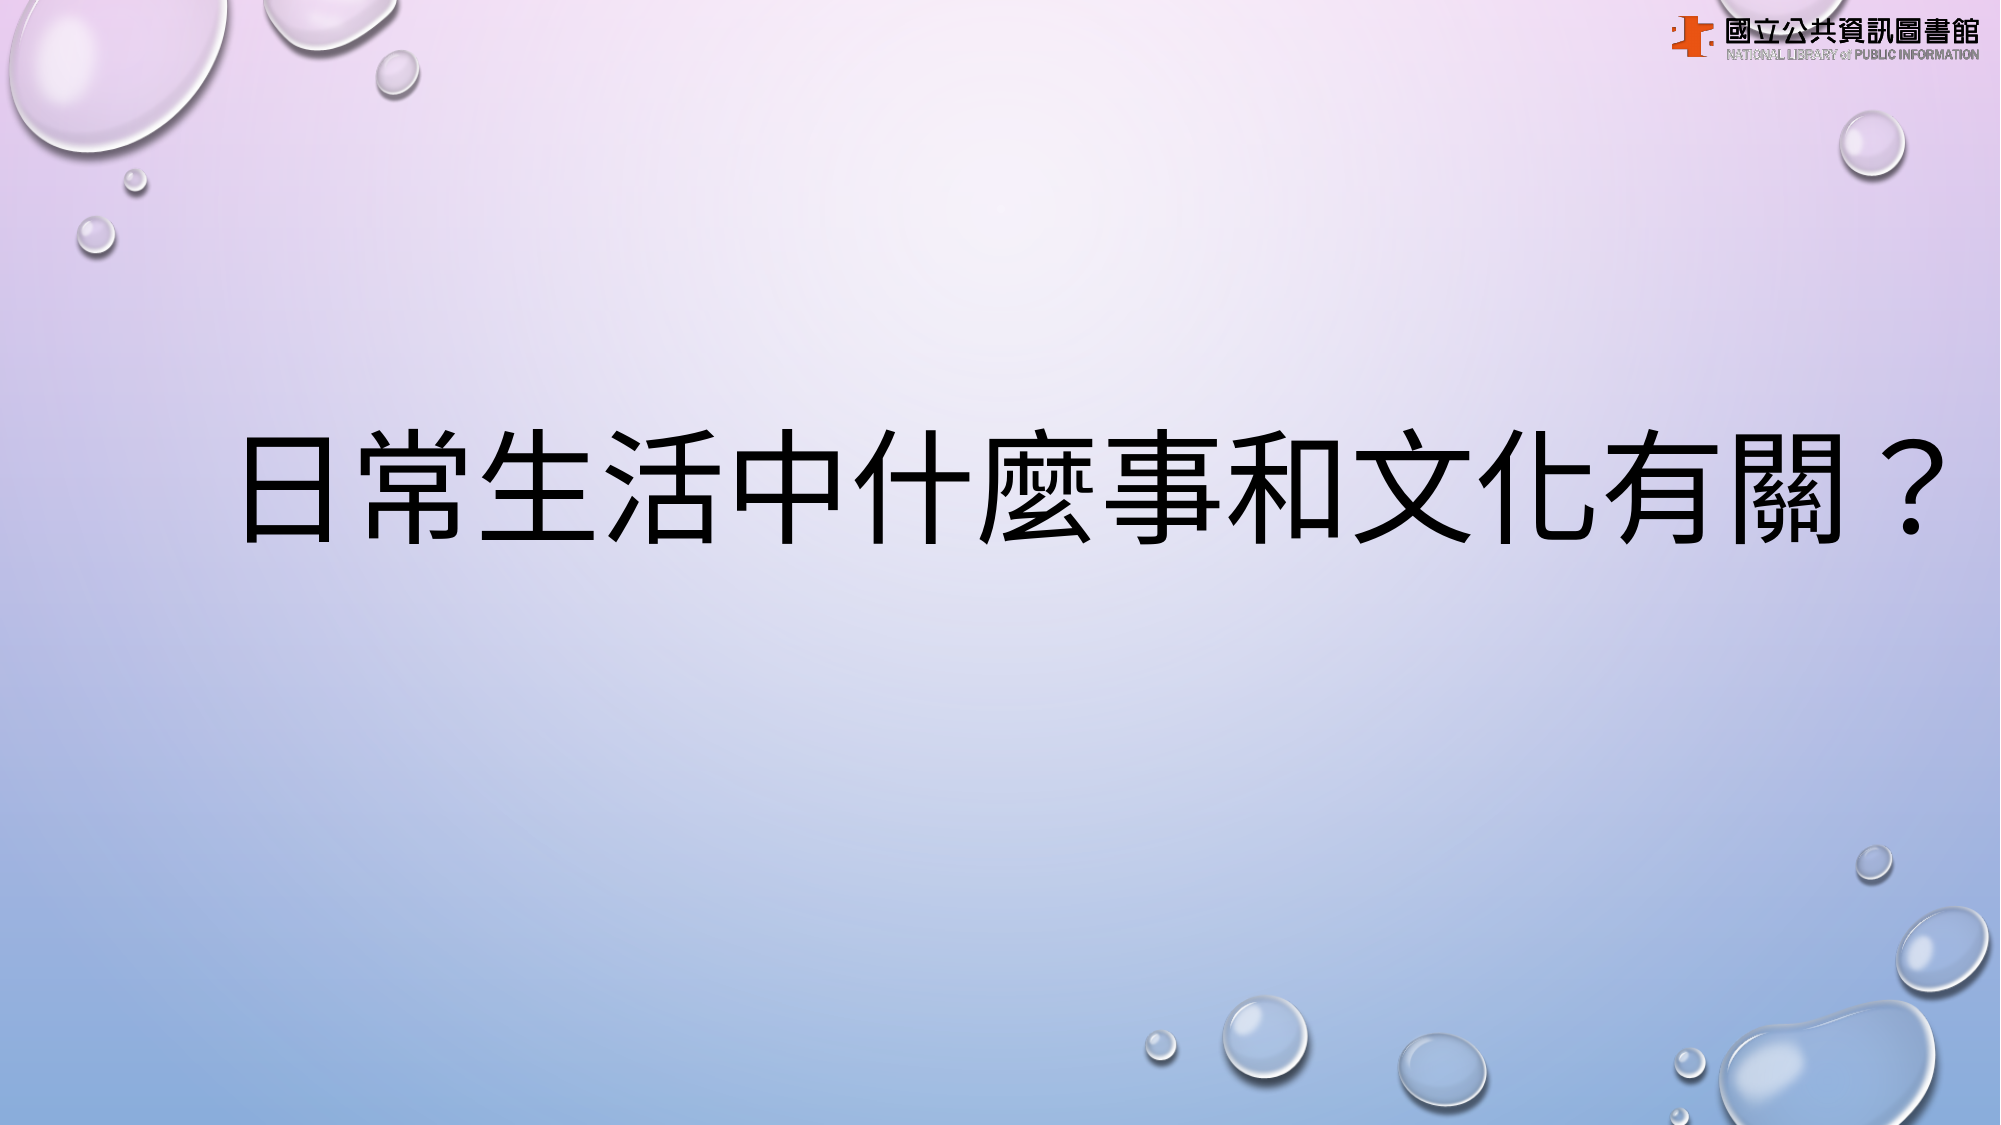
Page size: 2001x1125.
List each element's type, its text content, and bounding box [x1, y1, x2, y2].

picture [0, 0, 2000, 1125]
list 日常生活中什麼事和文化有關？ [175, 0, 1901, 932]
